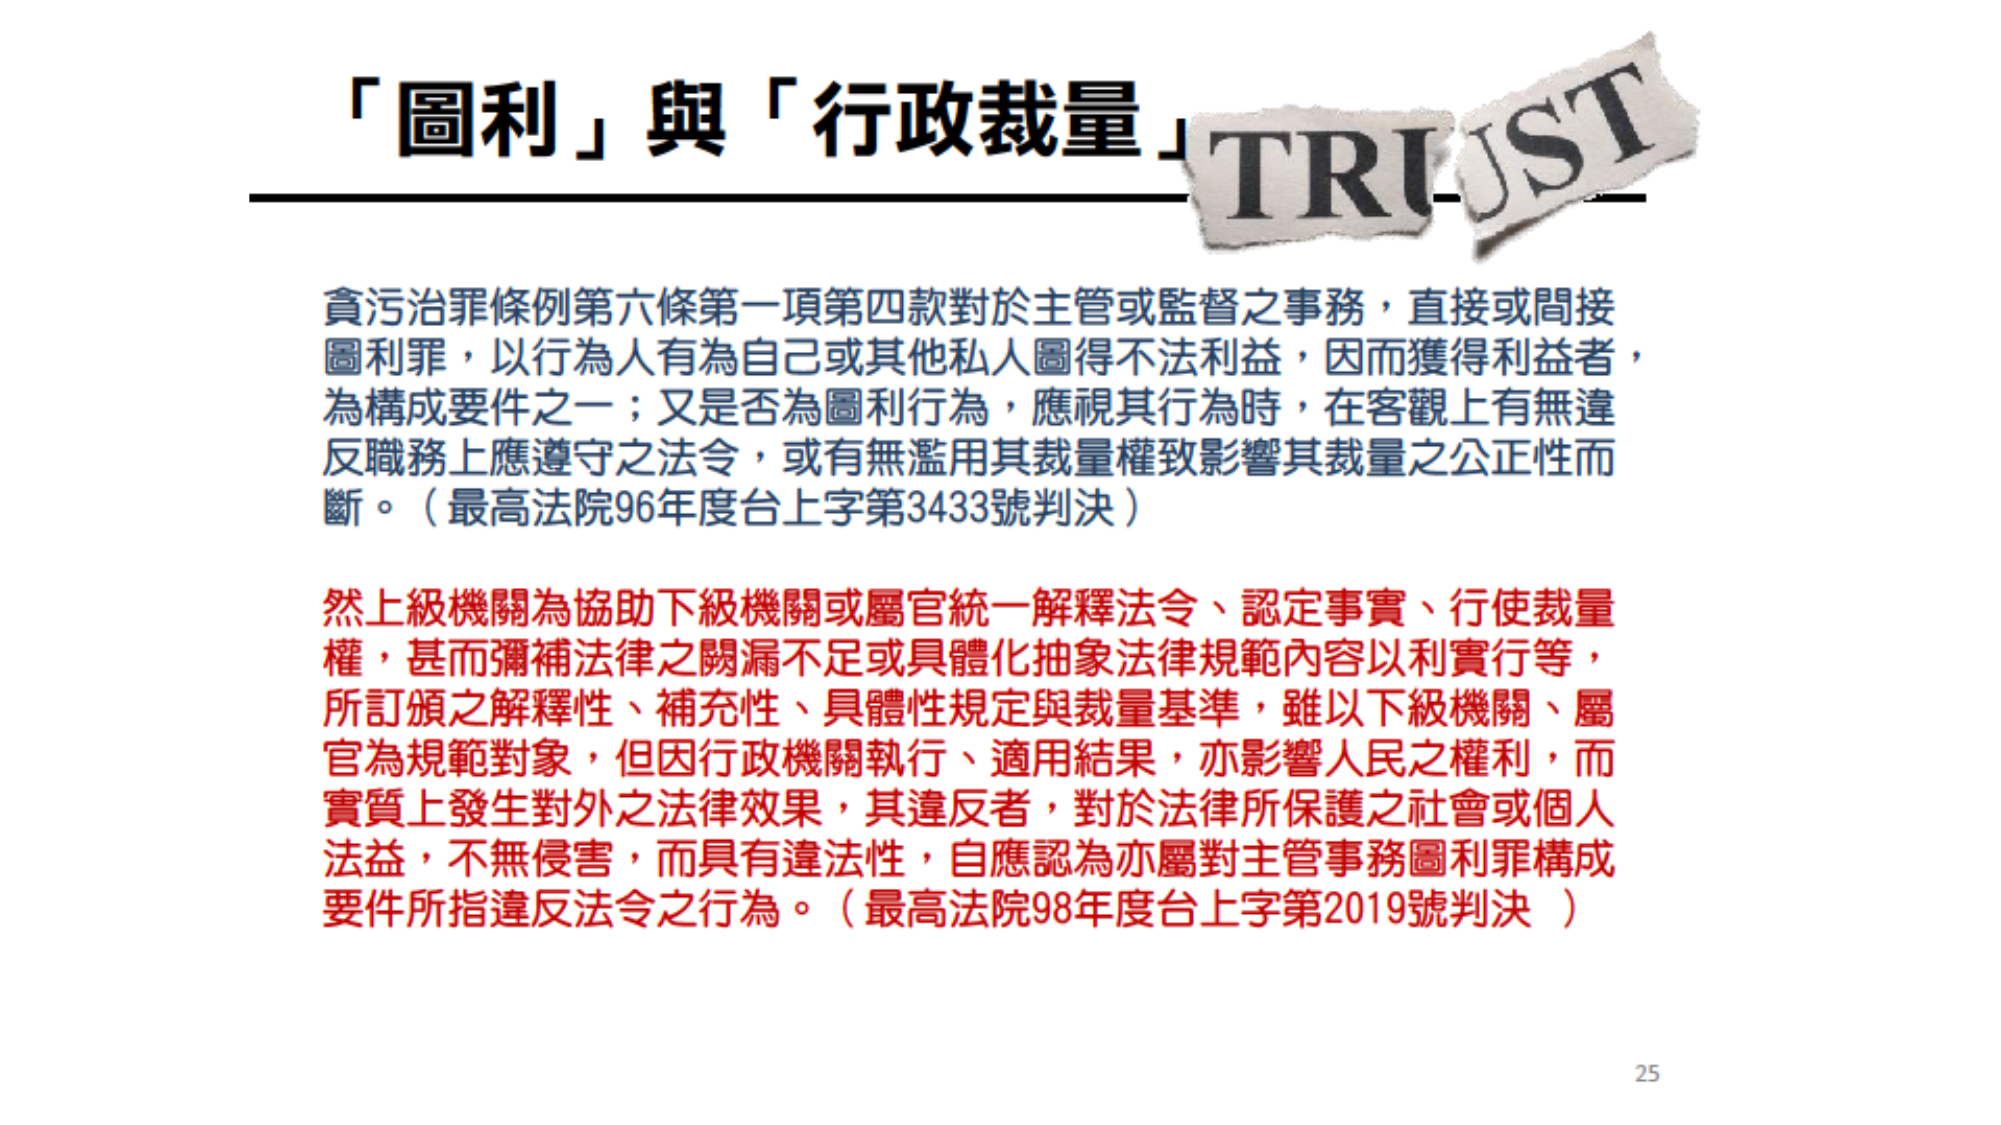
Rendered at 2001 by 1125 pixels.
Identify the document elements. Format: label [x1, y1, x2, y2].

picture [249, 0, 1751, 1125]
